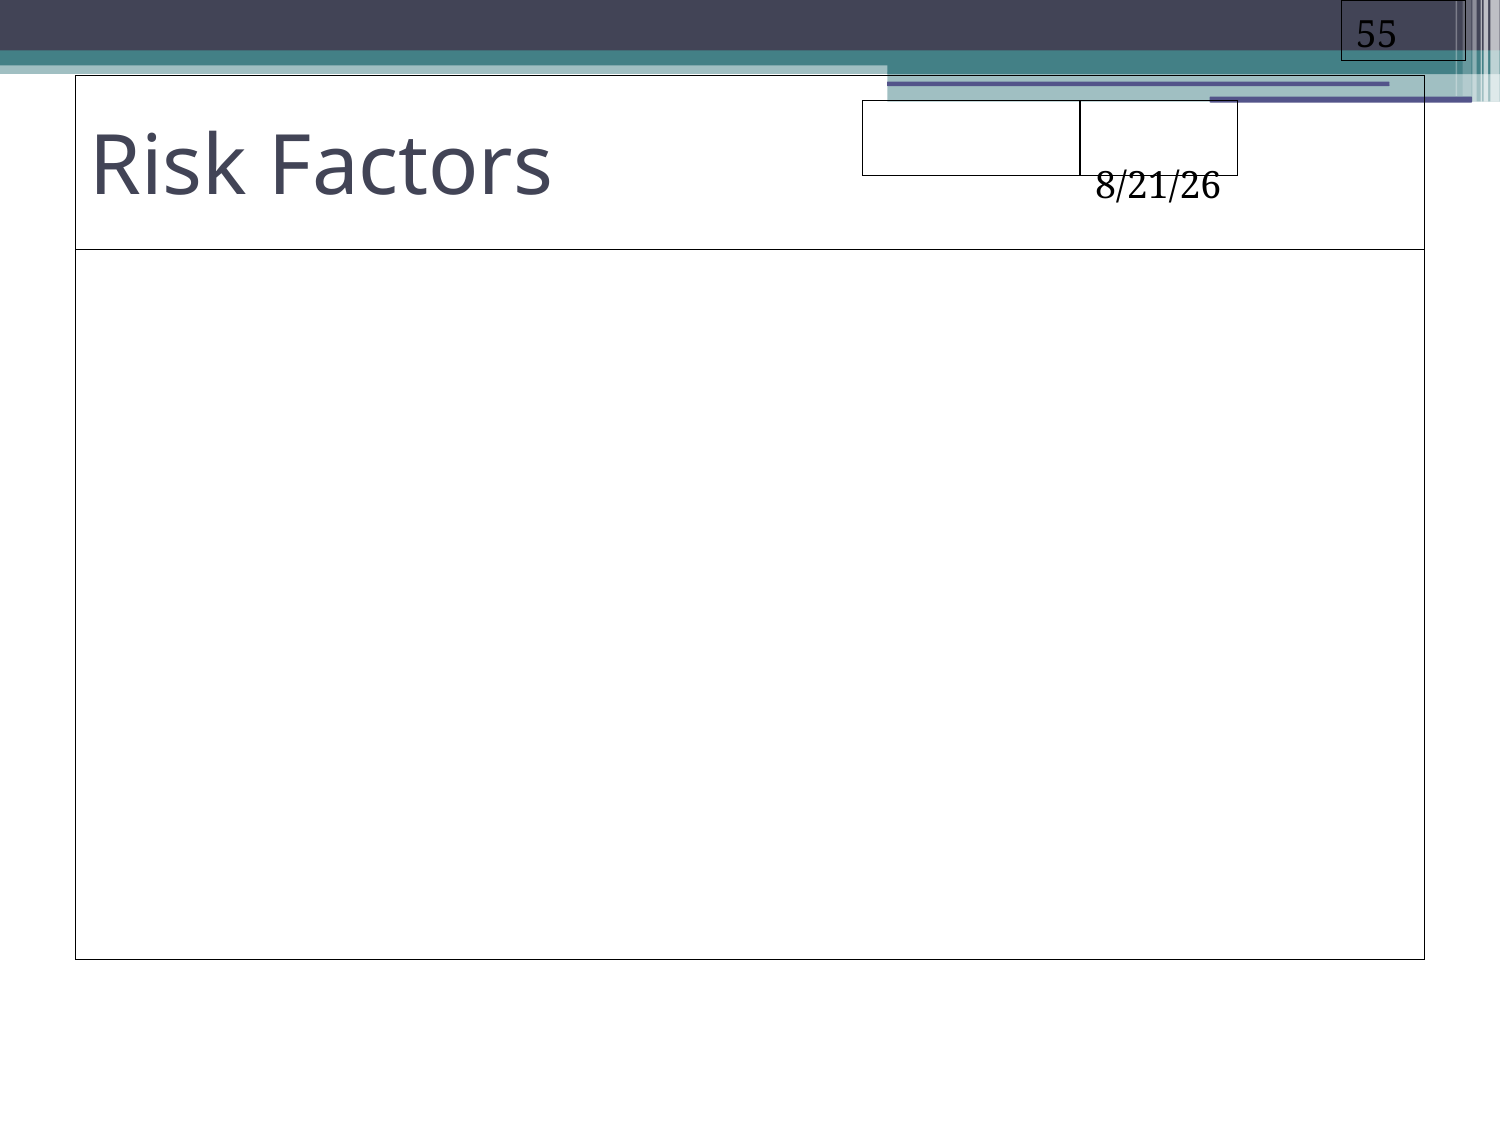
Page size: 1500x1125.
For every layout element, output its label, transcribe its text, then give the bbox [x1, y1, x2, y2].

list [75, 249, 1425, 960]
slide_number <number><number> [1341, 0, 1466, 61]
title Risk Factors [75, 75, 1425, 249]
